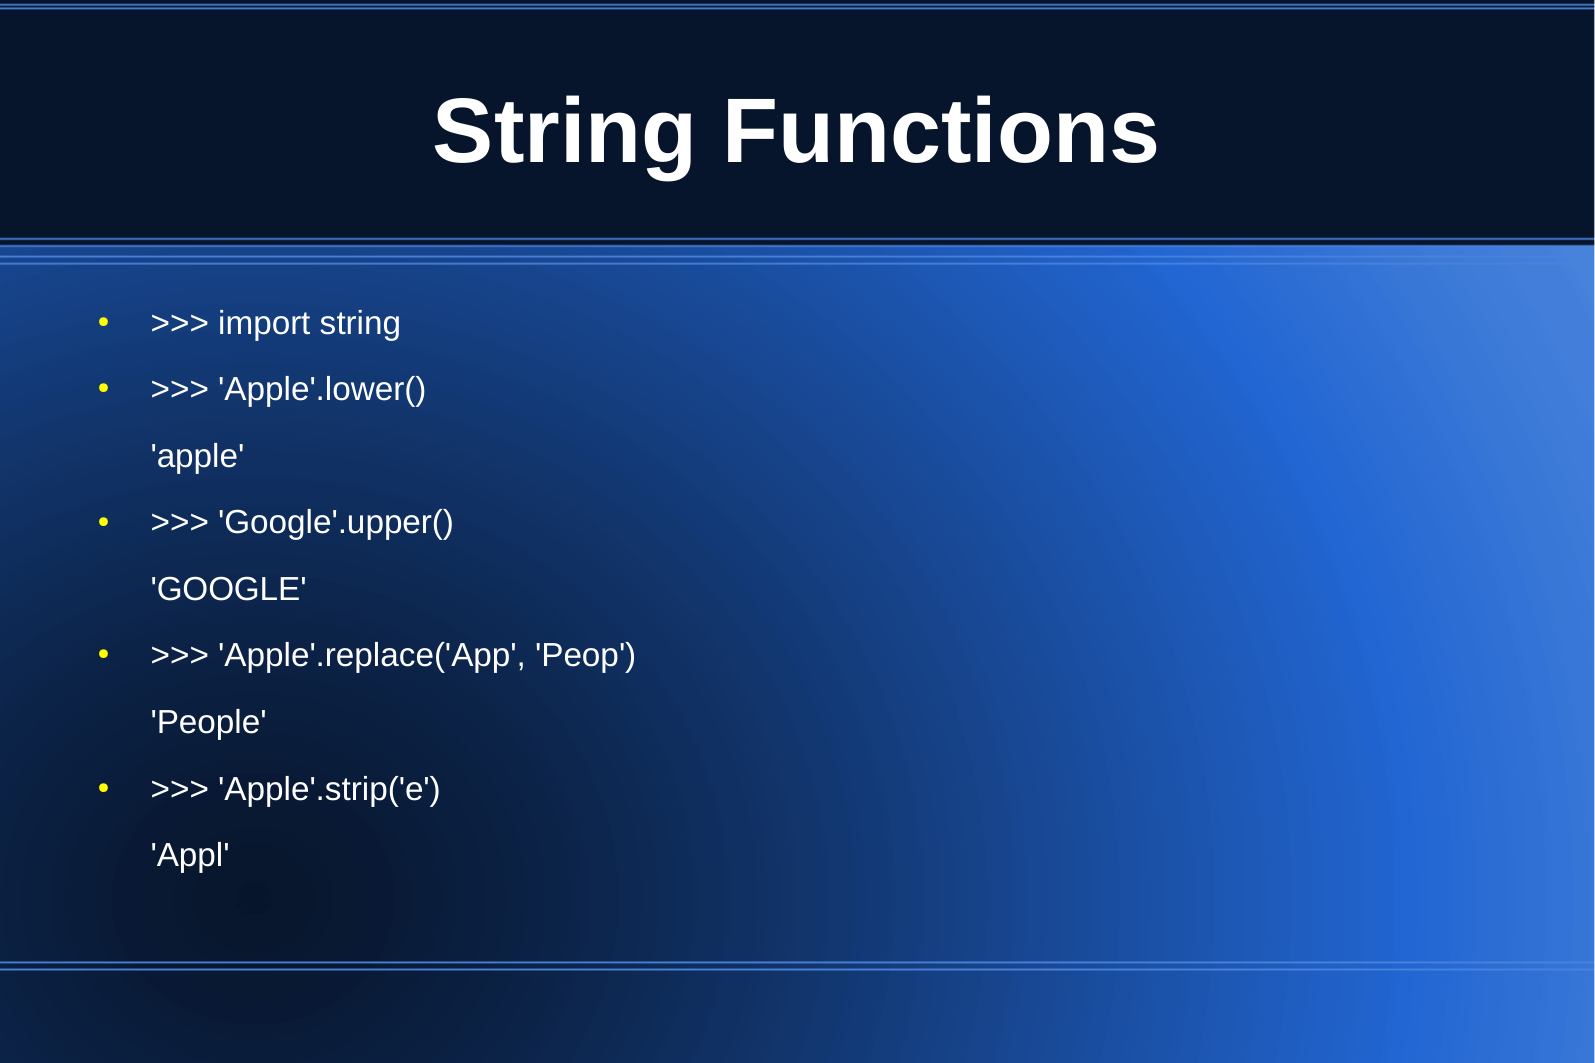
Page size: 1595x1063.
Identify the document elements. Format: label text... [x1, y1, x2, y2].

picture [0, 0, 1595, 1063]
list >>> import string >>> 'Apple'.lower() 'apple' >>> 'Google'.upper() 'GOOGLE' >>> 'Apple'.replace('App', 'Peop') 'People' >>> 'Apple'.strip('e') 'Appl' [79, 304, 1515, 1010]
title String Functions [79, 49, 1515, 213]
